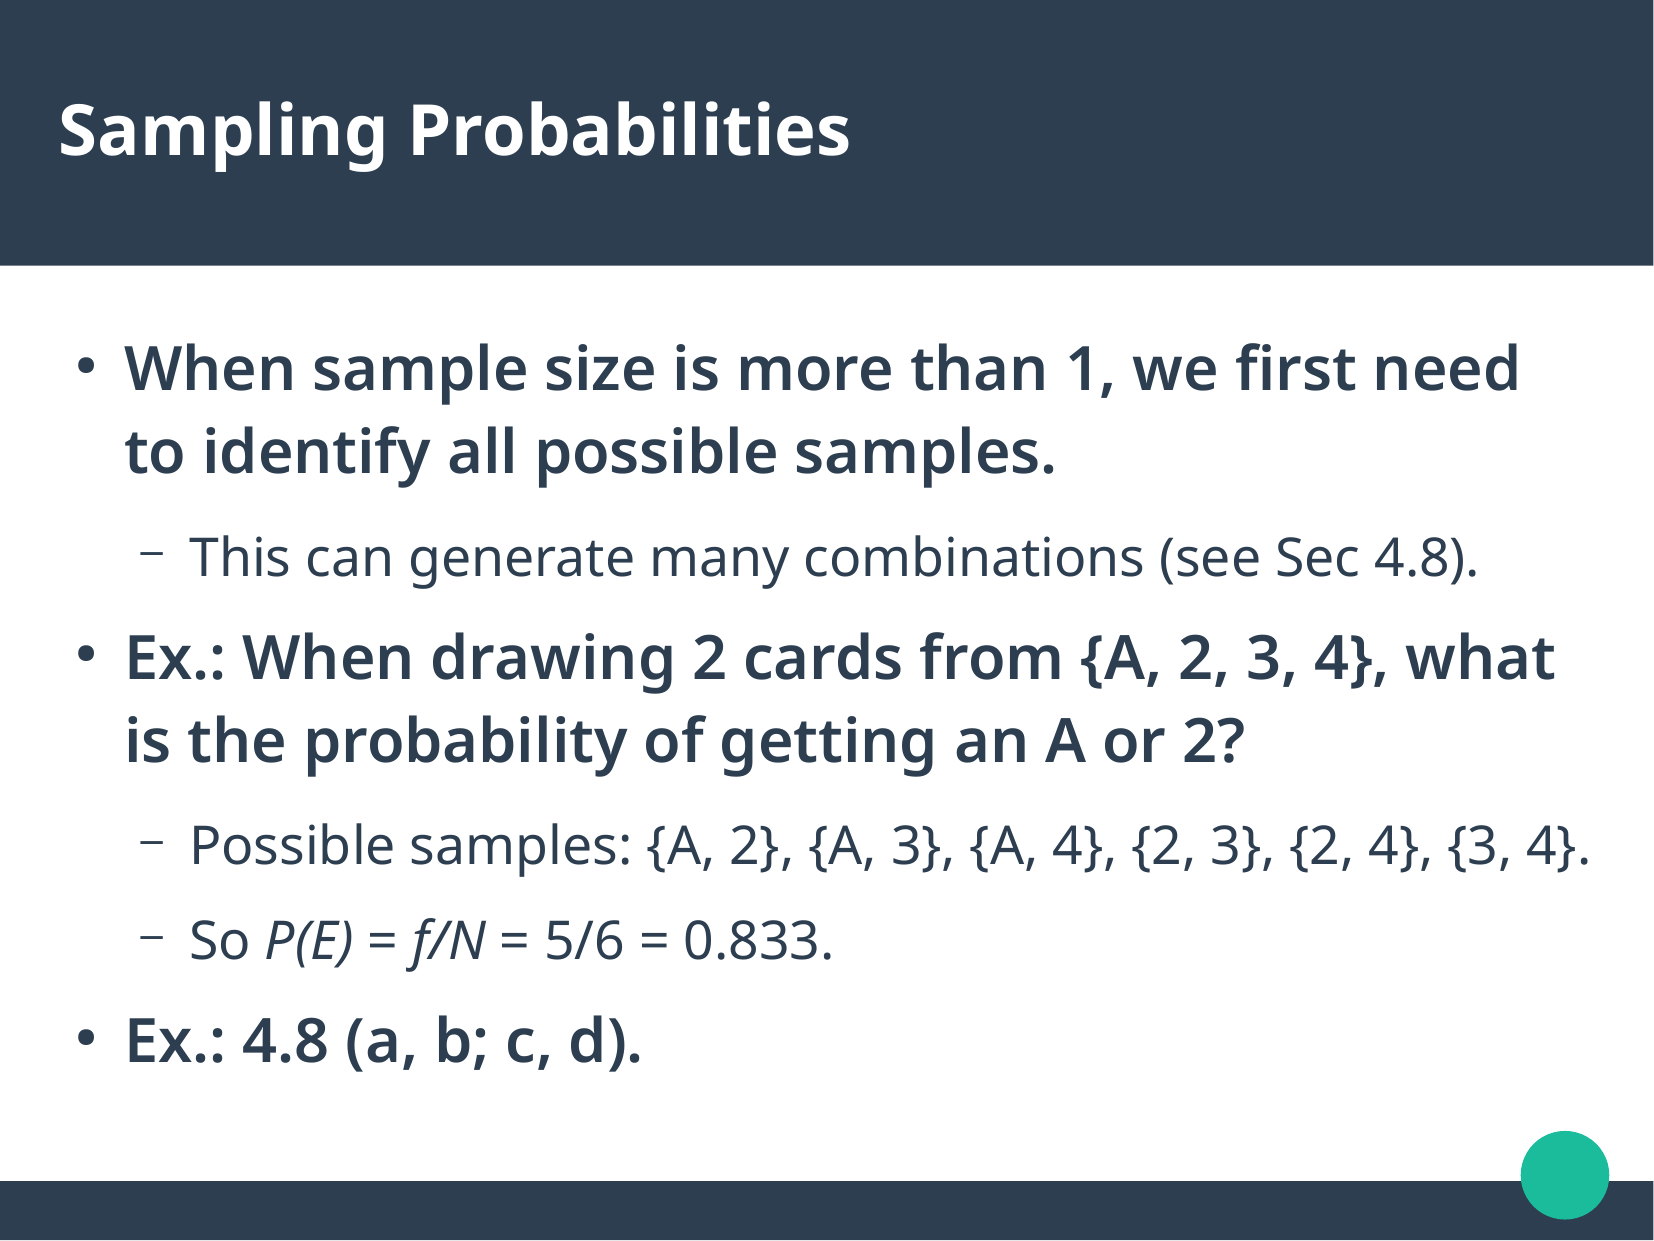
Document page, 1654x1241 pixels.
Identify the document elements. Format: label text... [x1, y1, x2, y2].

title Sampling Probabilities [59, 49, 1595, 207]
list When sample size is more than 1, we first need to identify all possible samples. This can generate many combinations (see Sec 4.8). Ex.: When drawing 2 cards from {A, 2, 3, 4}, what is the probability of getting an A or 2? Possible samples: {A, 2}, {A, 3}, {A, 4}, {2, 3}, {2, 4}, {3, 4}. So P(E) = f/N = 5/6 = 0.833. Ex.: 4.8 (a, b; c, d). [59, 324, 1595, 1152]
